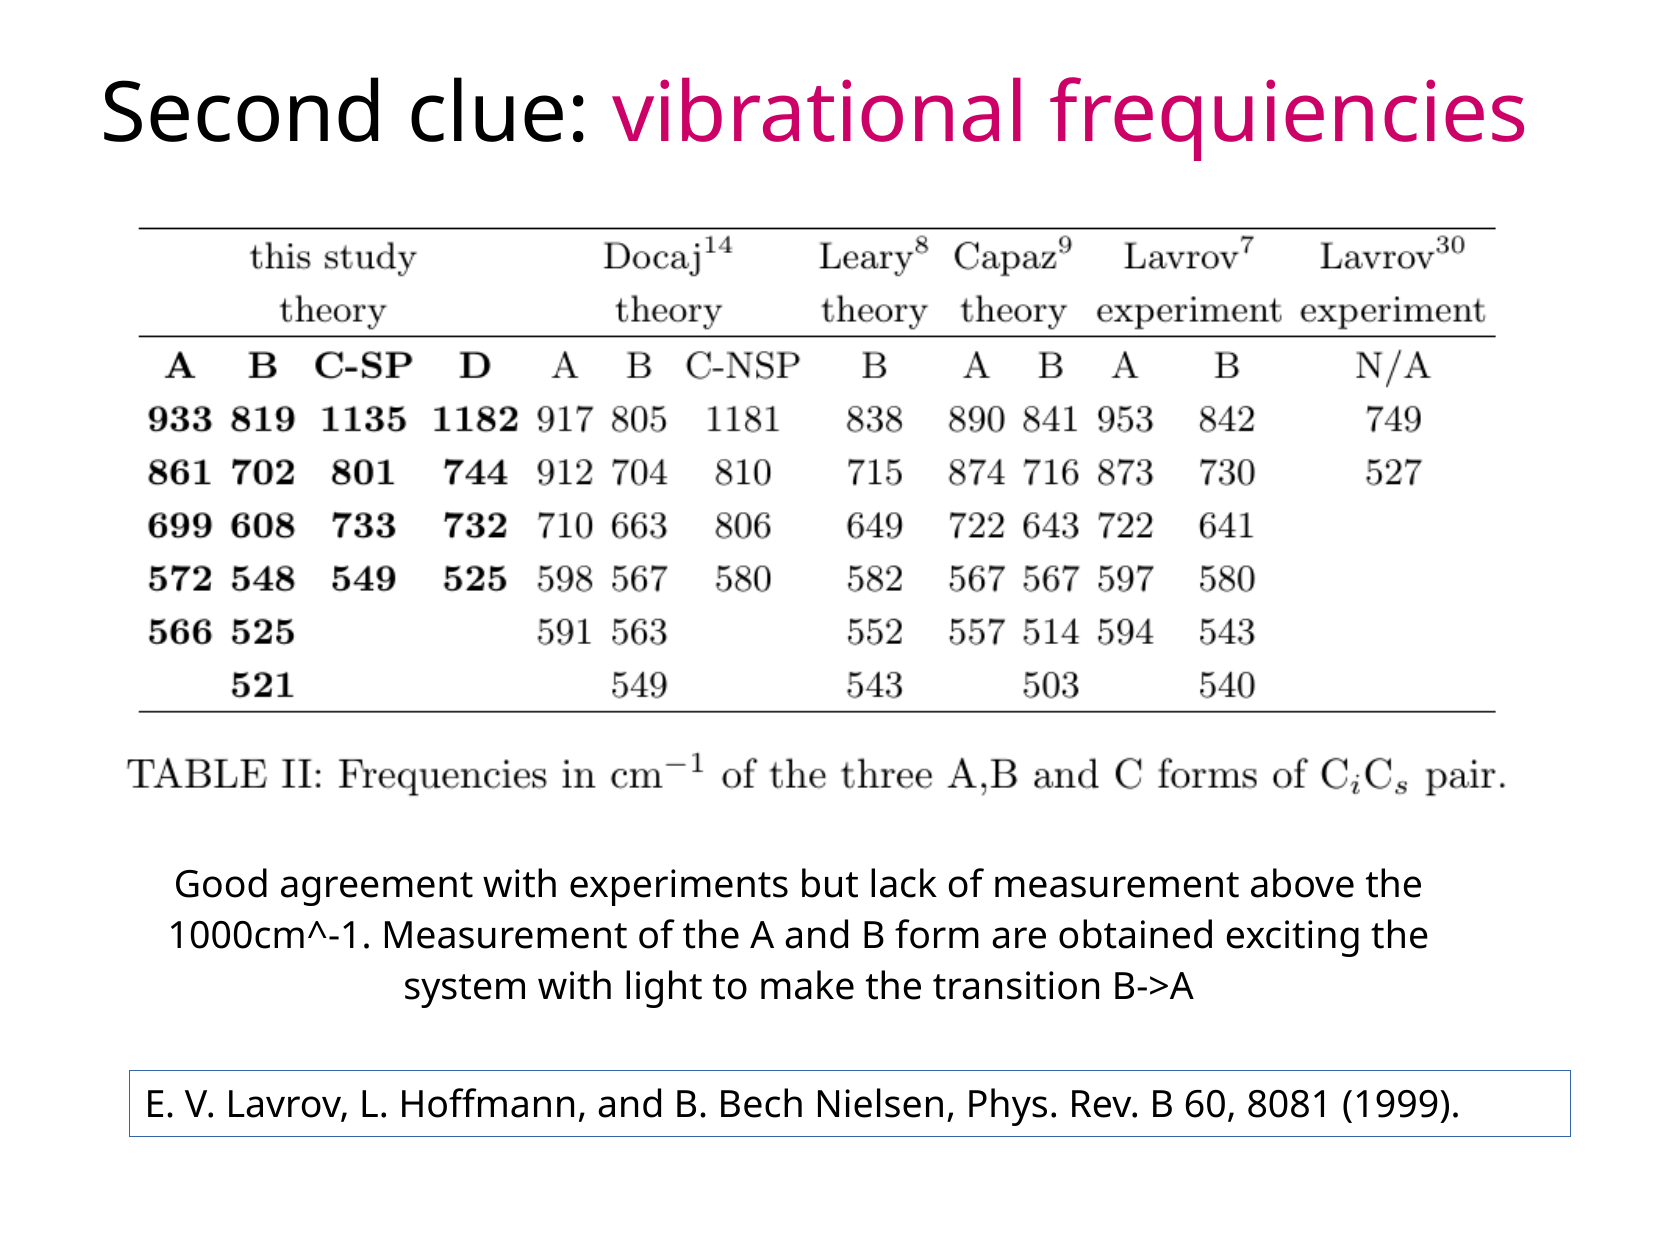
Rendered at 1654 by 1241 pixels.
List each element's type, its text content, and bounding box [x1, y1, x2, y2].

text_box Good agreement with experiments but lack of measurement above the 1000cm^-1. Measurement of the A and B form are obtained exciting the system with light to make the transition B->A [153, 850, 1477, 1012]
text_box E. V. Lavrov, L. Hoffmann, and B. Bech Nielsen, Phys. Rev. B 60, 8081 (1999). [129, 1070, 1571, 1134]
picture [100, 192, 1571, 827]
title Second clue: vibrational frequiencies [71, 47, 1560, 172]
